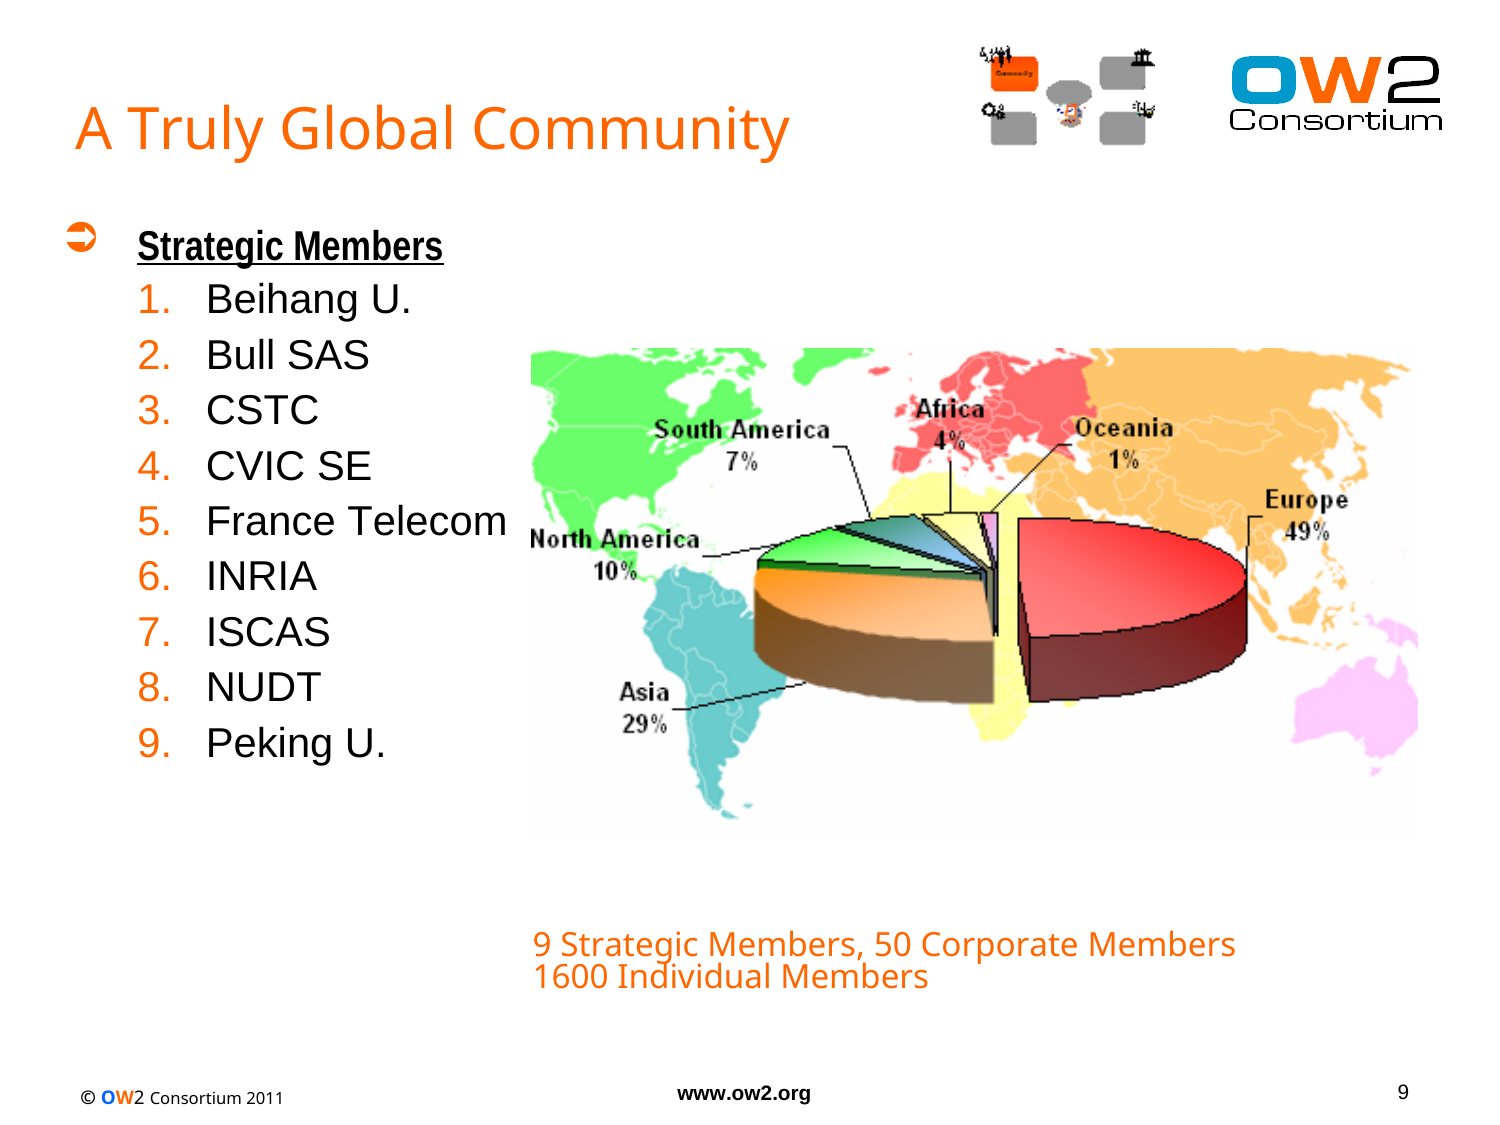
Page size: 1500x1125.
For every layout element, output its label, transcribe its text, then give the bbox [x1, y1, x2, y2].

list Strategic Members Beihang U. Bull SAS CSTC CVIC SE France Telecom INRIA ISCAS NUDT Peking U. [62, 225, 563, 986]
picture [1224, 47, 1450, 134]
picture [974, 38, 1155, 150]
picture [563, 348, 1418, 841]
title A Truly Global Community [75, 45, 1175, 215]
text_box 9 Strategic Members, 50 Corporate Members 1600 Individual Members [532, 920, 1411, 1005]
